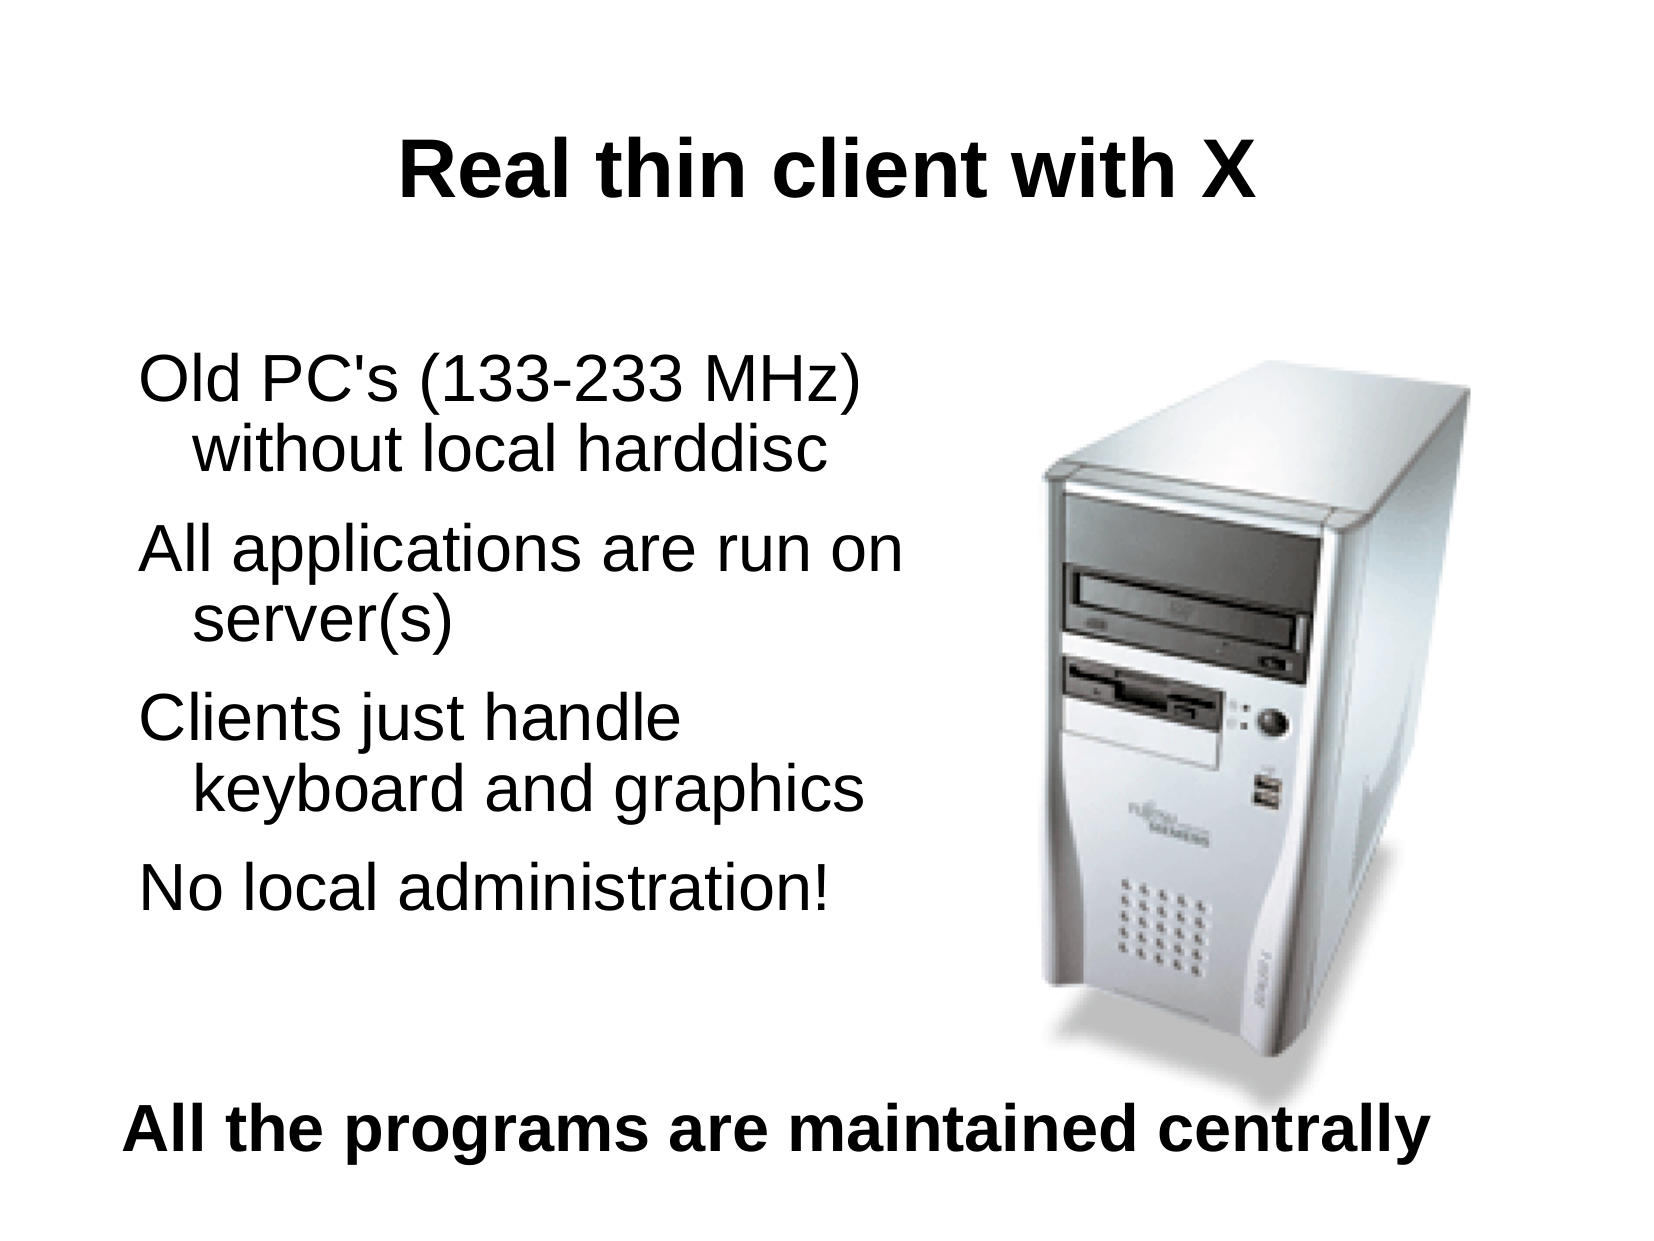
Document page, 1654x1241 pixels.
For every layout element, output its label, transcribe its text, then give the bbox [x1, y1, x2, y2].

list Old PC's (133-233 MHz) without local harddisc All applications are run on server(s) Clients just handle keyboard and graphics No local administration! [121, 344, 966, 1065]
picture [1021, 345, 1476, 1091]
text_box All the programs are maintained centrally [121, 1091, 1540, 1210]
title Real thin client with X [121, 67, 1534, 275]
